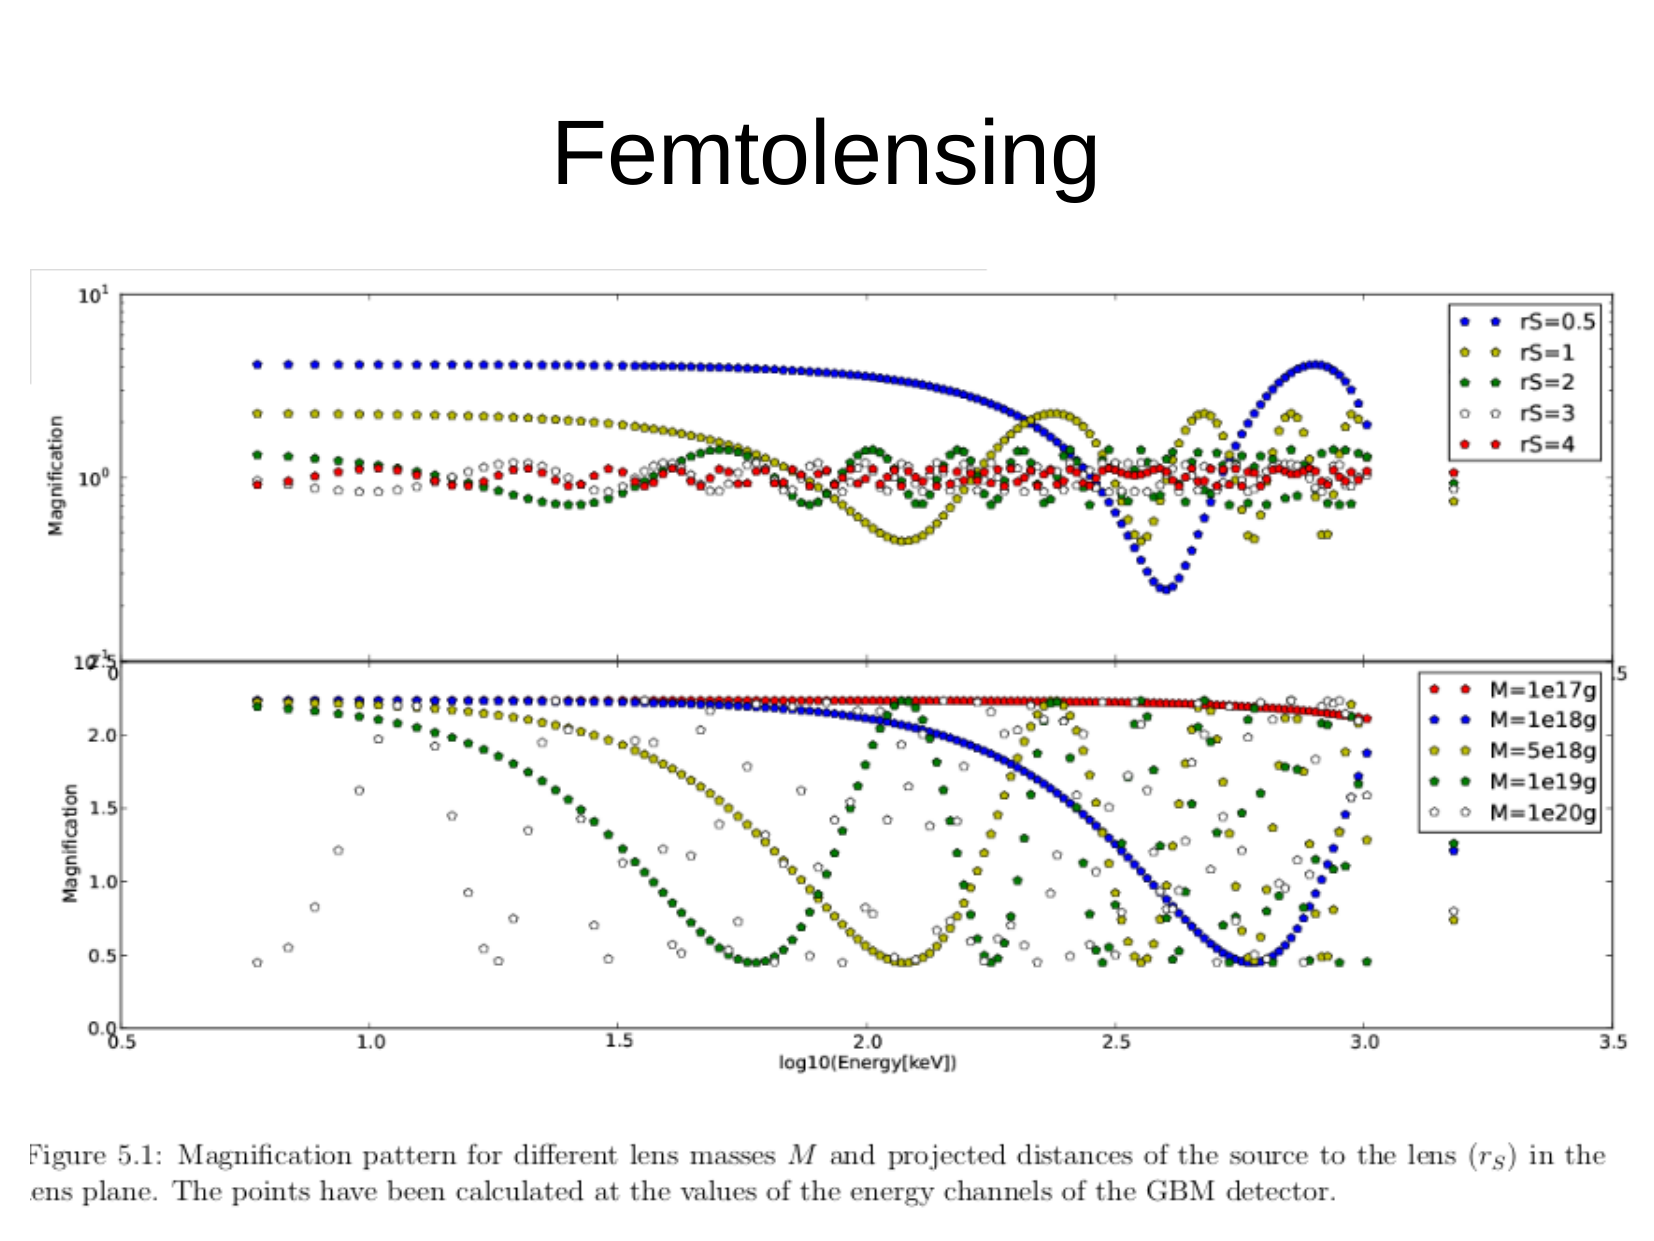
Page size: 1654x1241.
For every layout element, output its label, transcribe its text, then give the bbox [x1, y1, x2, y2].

picture [30, 269, 1636, 1216]
title Femtolensing [82, 49, 1571, 257]
